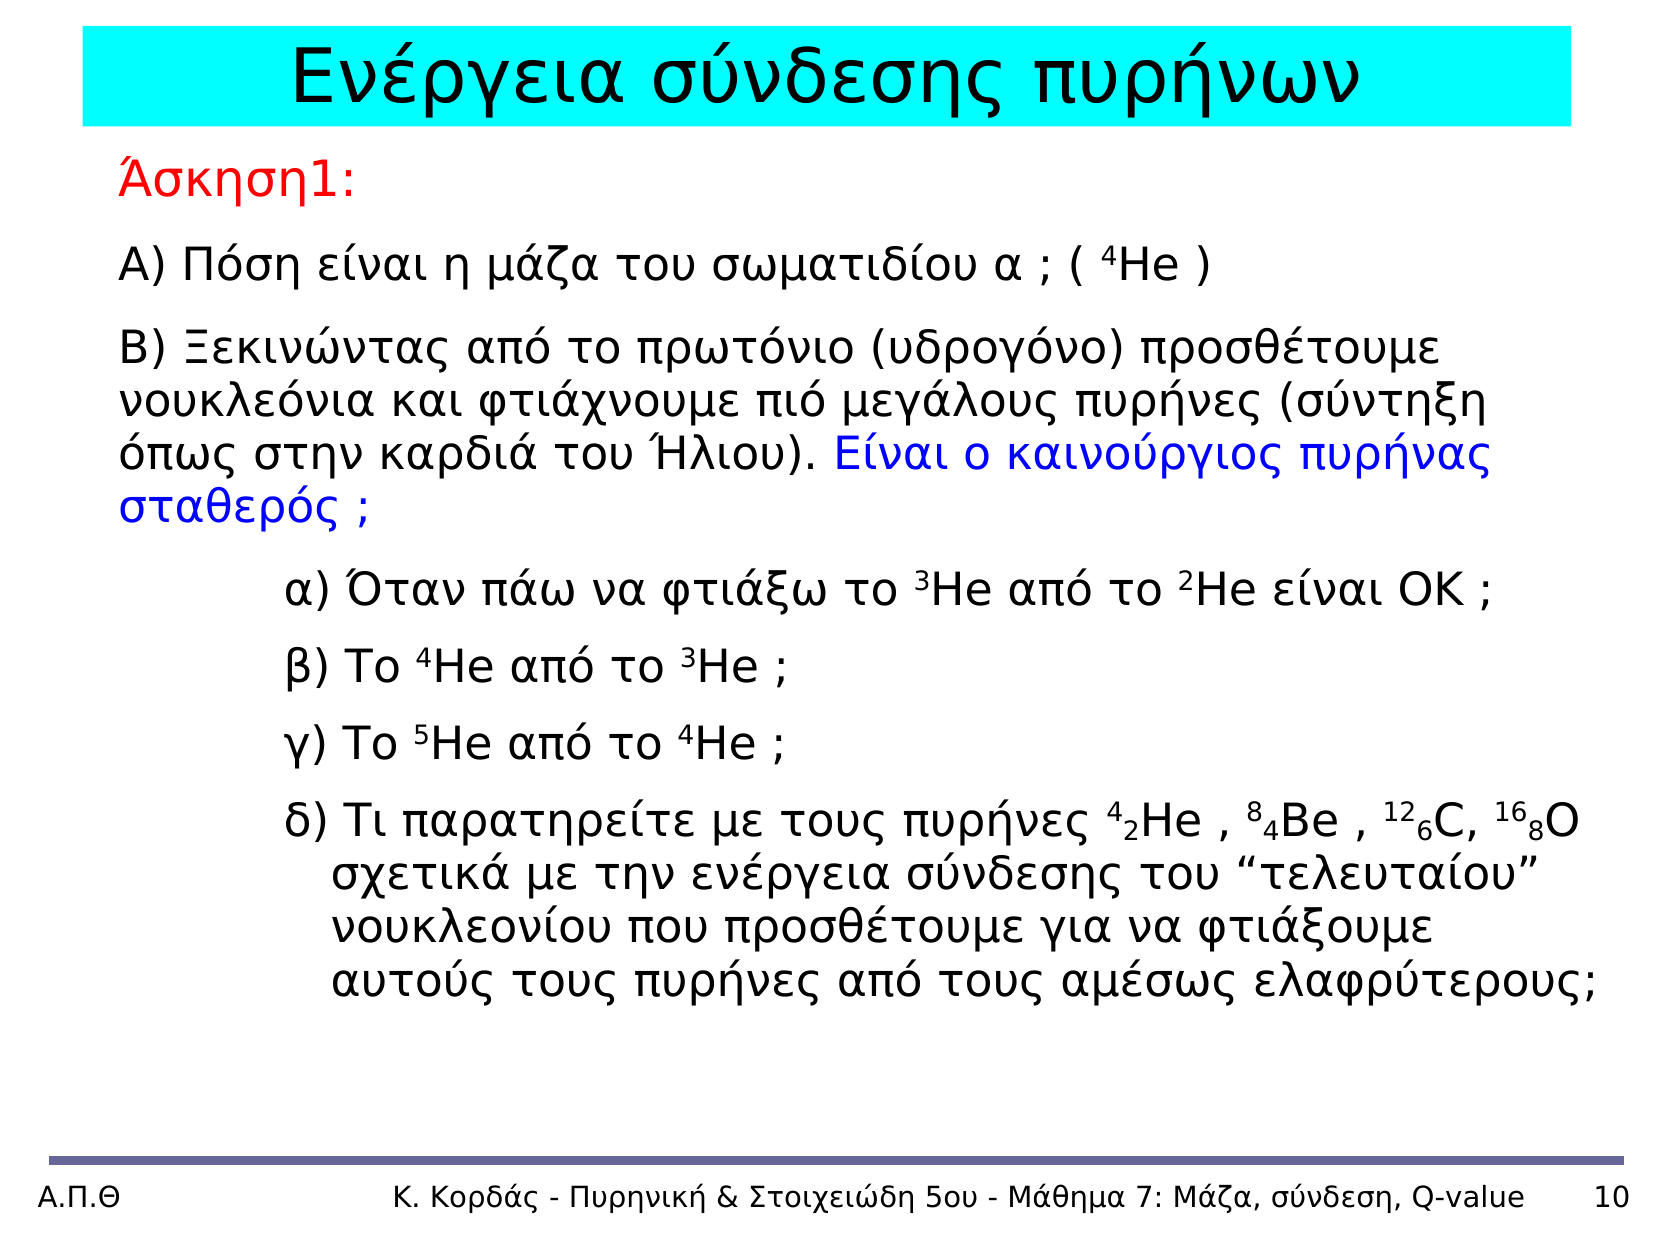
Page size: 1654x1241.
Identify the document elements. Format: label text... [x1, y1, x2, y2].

list Άσκηση1: Α) Πόση είναι η μάζα του σωματιδίου α ; ( 4Ηe ) Β) Ξεκινώντας από το πρωτόνιο (υδρογόνο) προσθέτουμε νουκλεόνια και φτιάχνουμε πιό μεγάλους πυρήνες (σύντηξη όπως στην καρδιά του Ήλιου). Είναι ο καινούργιος πυρήνας σταθερός ; α) Όταν πάω να φτιάξω το 3Ηe από το 2Ηe είναι ΟΚ ; β) Το 4Ηe από το 3Ηe ; γ) Το 5Ηe από το 4Ηe ; δ) Τι παρατηρείτε με τους πυρήνες 42Ηe , 84Be , 126C, 168O σχετικά με την ενέργεια σύνδεσης του “τελευταίου” νουκλεονίου που προσθέτουμε για να φτιάξουμε αυτούς τους πυρήνες από τους αμέσως ελαφρύτερους; [47, 150, 1615, 1112]
title Ενέργεια σύνδεσης πυρήνων [82, 25, 1571, 127]
